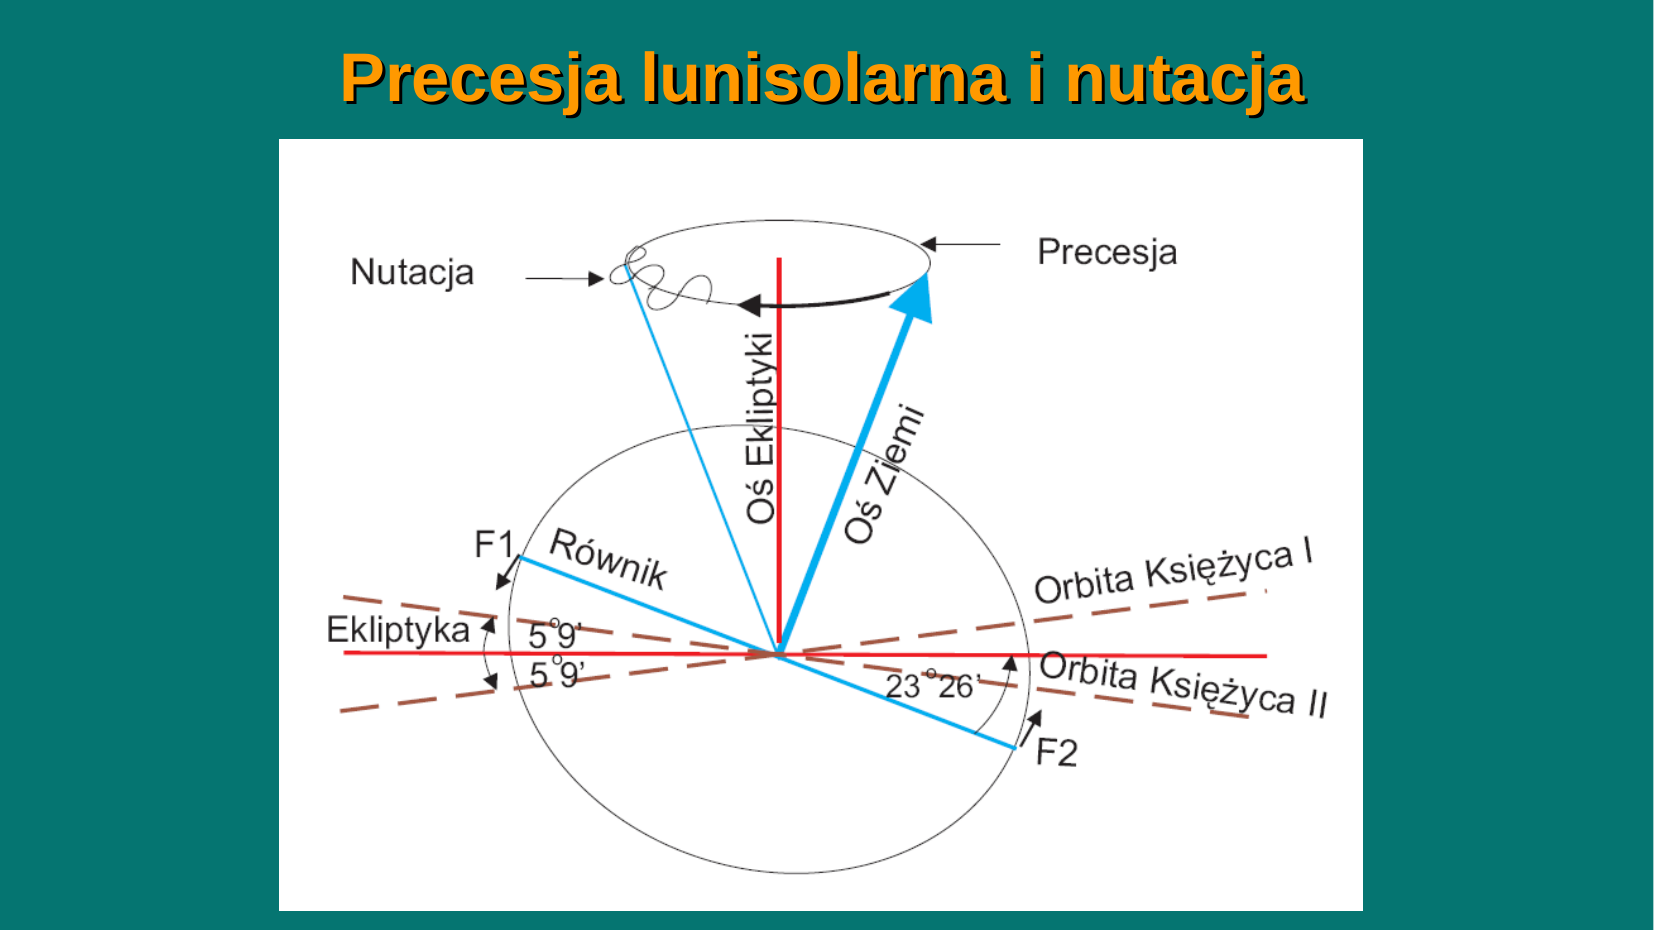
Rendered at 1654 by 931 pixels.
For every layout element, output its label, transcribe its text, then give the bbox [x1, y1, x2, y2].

title Precesja lunisolarna i nutacja [264, 0, 1381, 156]
picture [279, 139, 1363, 911]
